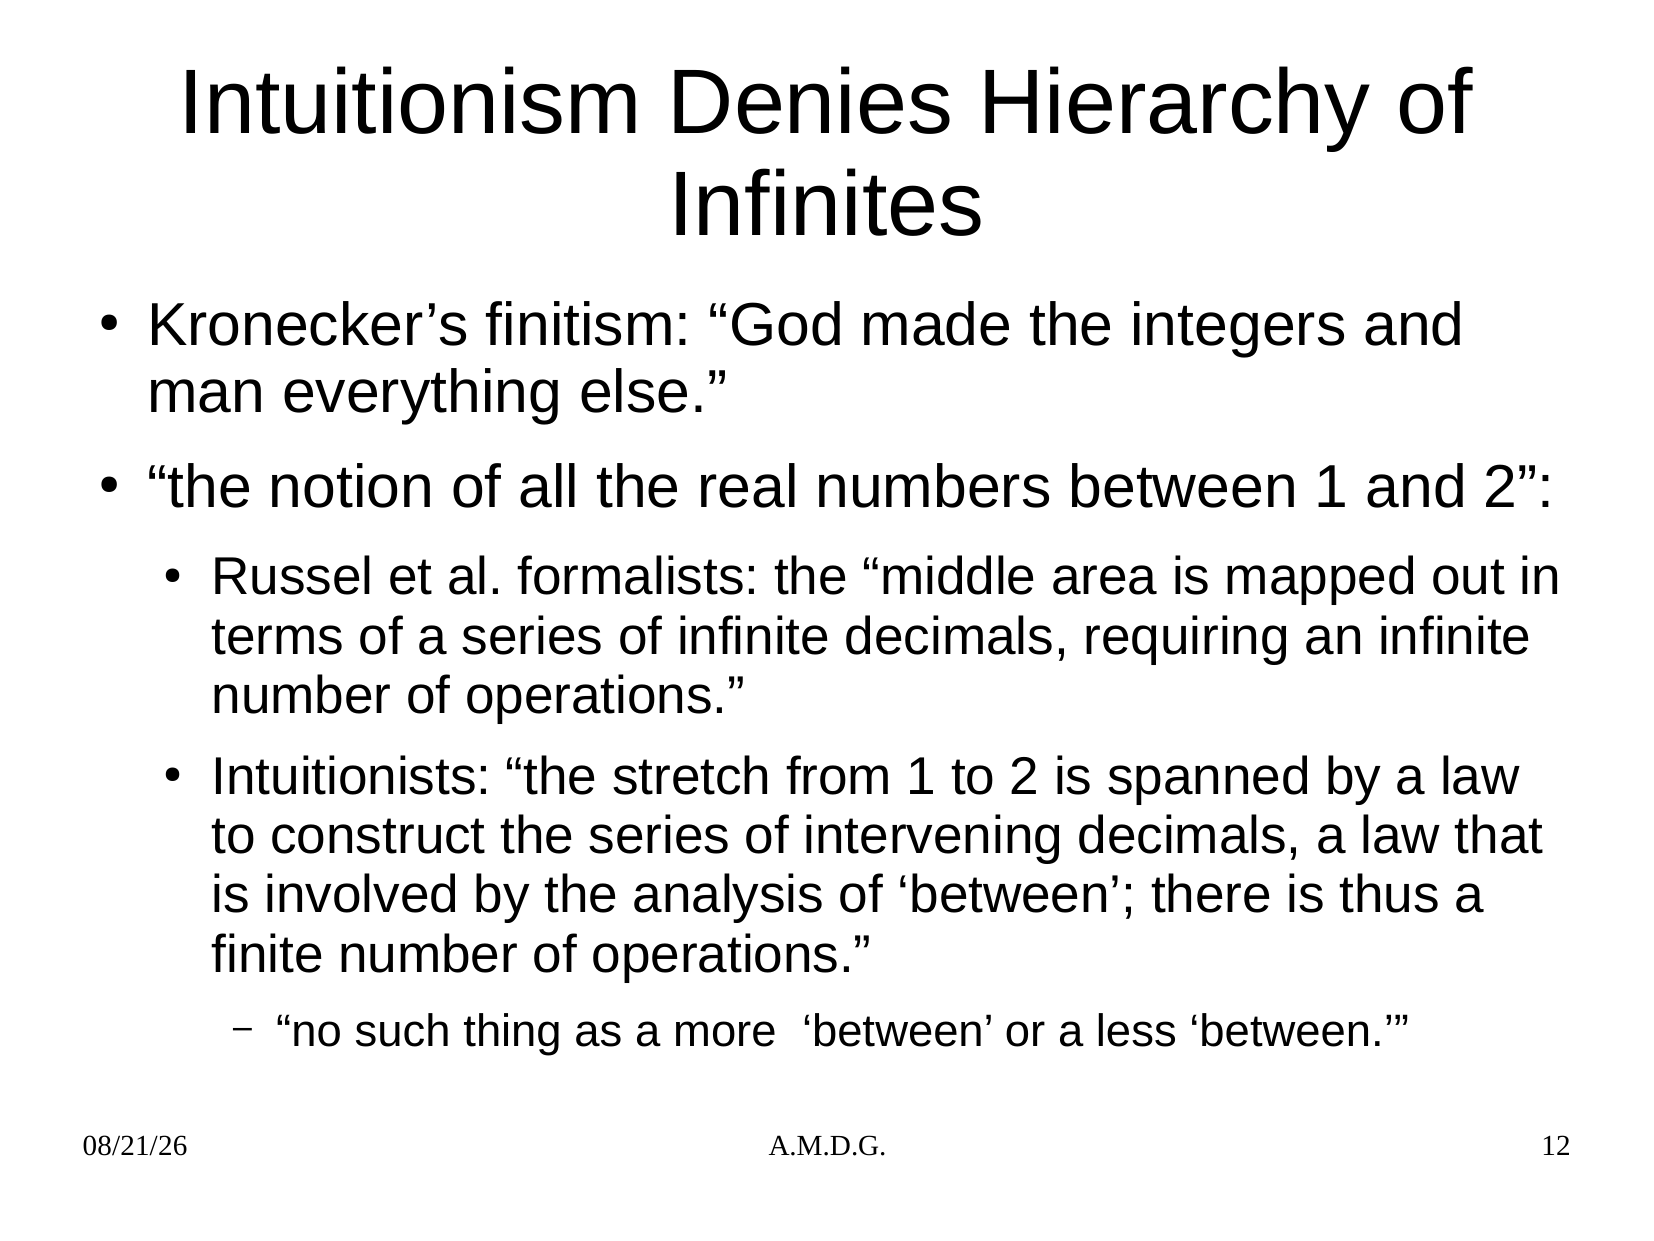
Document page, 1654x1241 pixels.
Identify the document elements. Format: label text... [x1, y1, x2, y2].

title Intuitionism Denies Hierarchy of Infinites [82, 49, 1571, 257]
list Kronecker’s finitism: “God made the integers and man everything else.” “the notion of all the real numbers between 1 and 2”: Russel et al. formalists: the “middle area is mapped out in terms of a series of infinite decimals, requiring an infinite number of operations.” Intuitionists: “the stretch from 1 to 2 is spanned by a law to construct the series of intervening decimals, a law that is involved by the analysis of ‘between’; there is thus a finite number of operations.” “no such thing as a more ‘between’ or a less ‘between.’” [82, 290, 1571, 1109]
